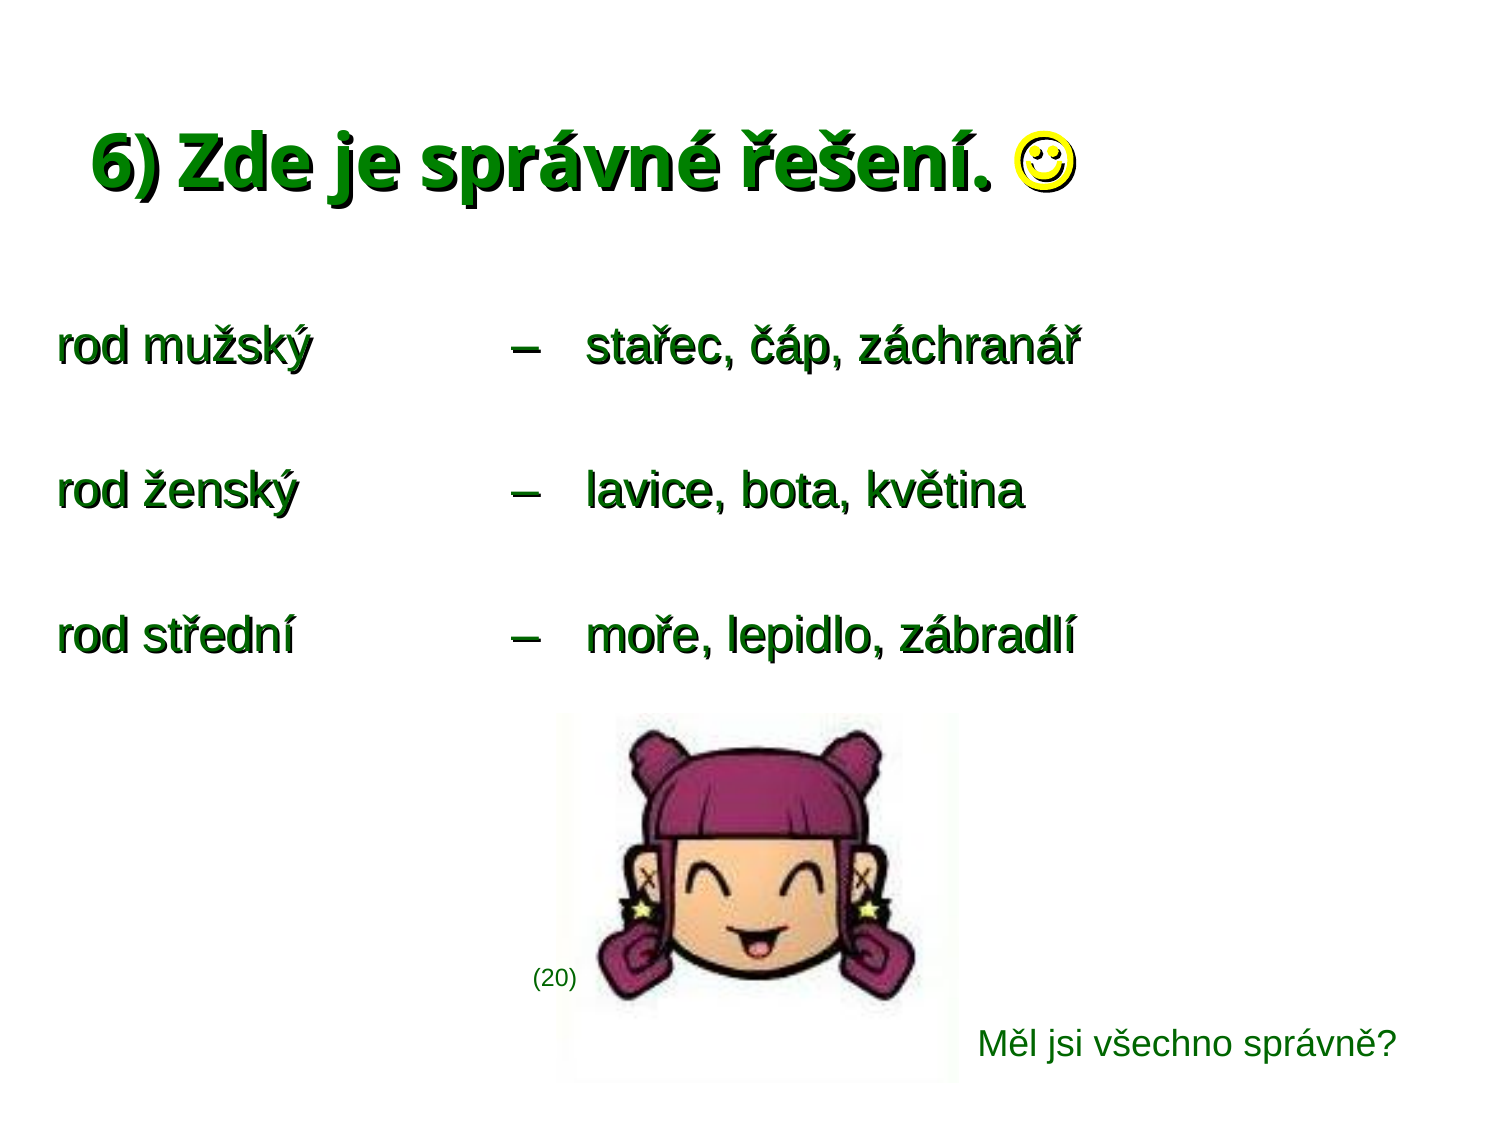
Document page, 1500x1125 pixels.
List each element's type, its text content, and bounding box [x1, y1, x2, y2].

text_box (20) [466, 953, 644, 1000]
text_box Měl jsi všechno správně? [962, 1011, 1435, 1072]
picture [556, 713, 959, 1083]
title 6) Zde je správné řešení.  [75, 40, 1451, 231]
list rod mužský – stařec, čáp, záchranář rod ženský – lavice, bota, květina rod střední – moře, lepidlo, zábradlí [41, 231, 1452, 1083]
